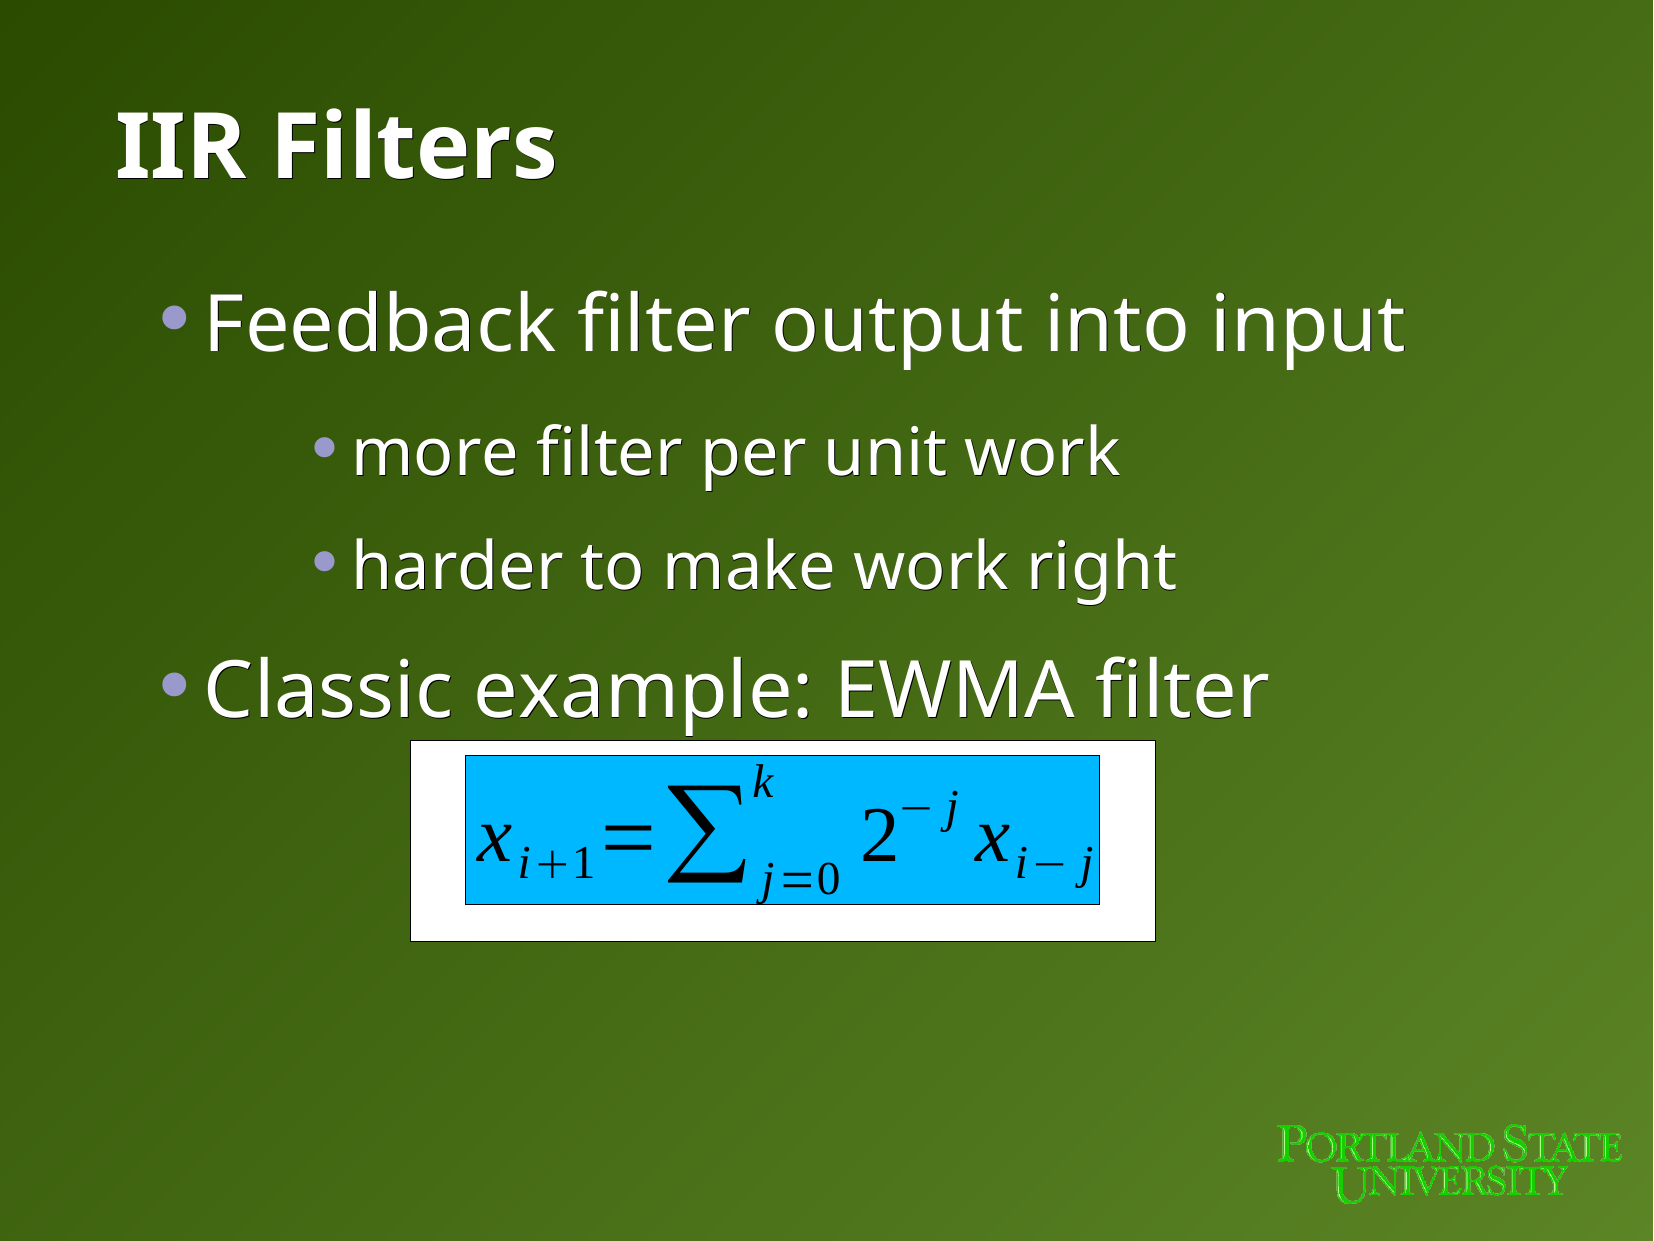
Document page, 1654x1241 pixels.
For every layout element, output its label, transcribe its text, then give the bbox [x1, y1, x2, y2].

title IIR Filters [115, 86, 1527, 200]
picture [1277, 1124, 1622, 1204]
chart [465, 755, 1100, 905]
list Feedback filter output into input more filter per unit work harder to make work right Classic example: EWMA filter [115, 266, 1527, 1049]
